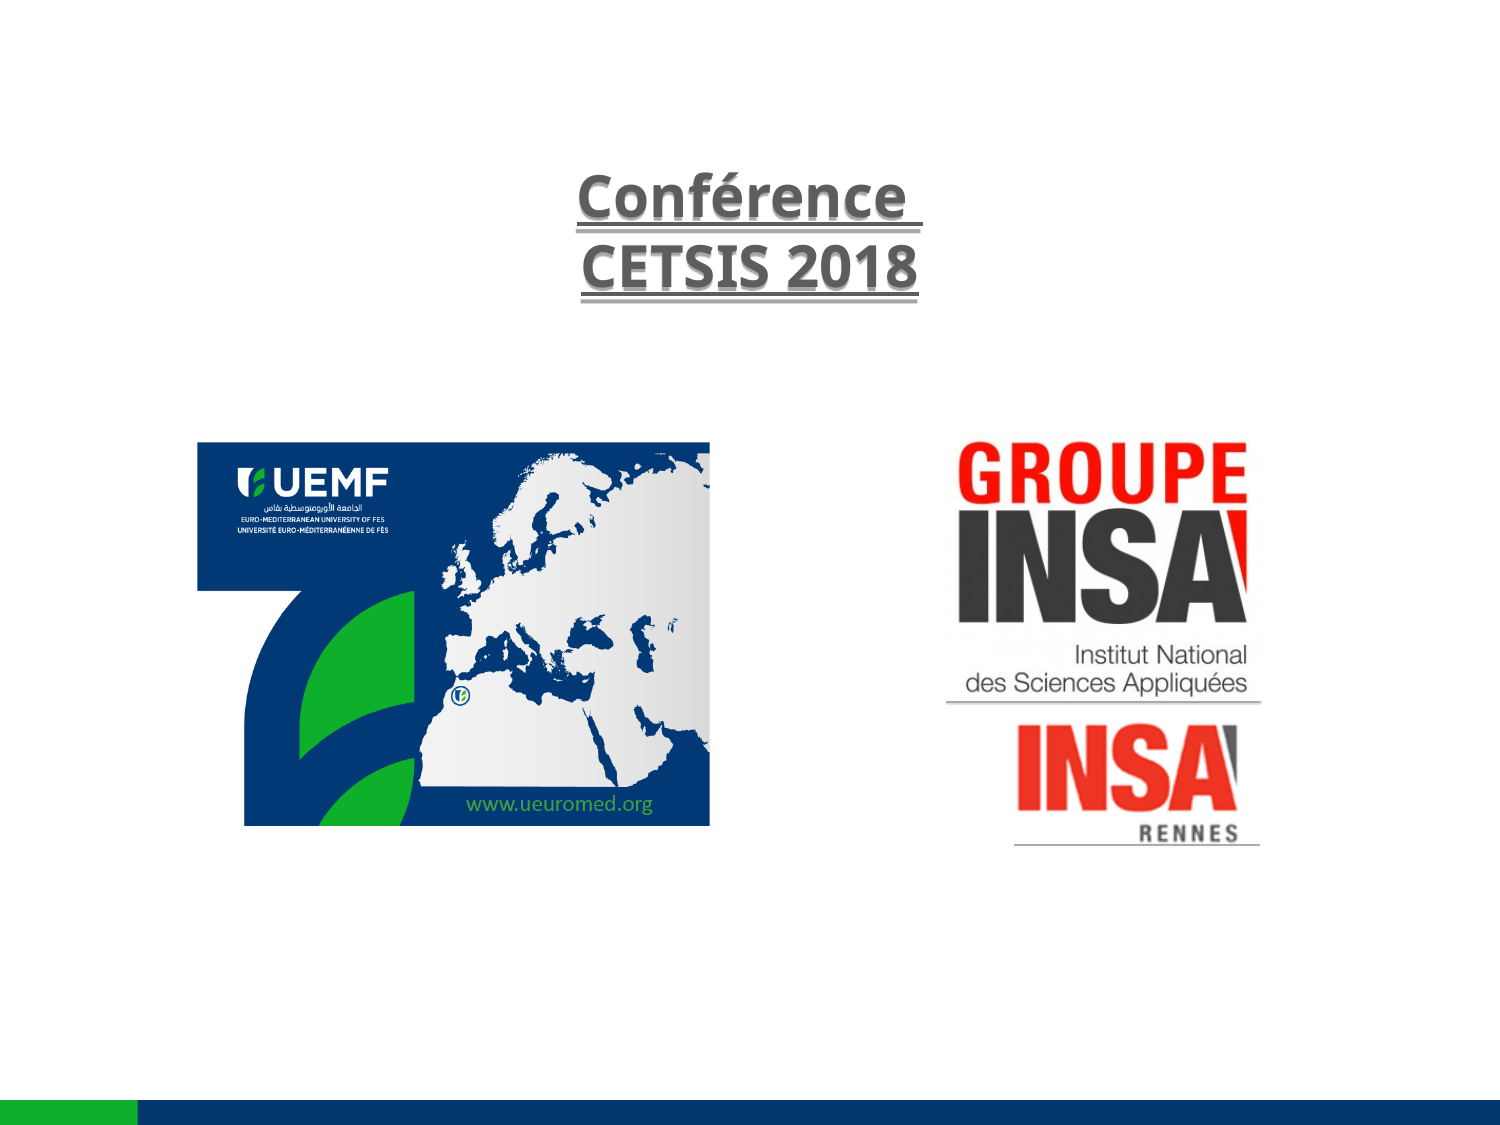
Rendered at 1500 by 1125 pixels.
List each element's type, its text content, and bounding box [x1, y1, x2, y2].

picture [946, 433, 1262, 702]
picture [197, 442, 710, 826]
picture [1014, 721, 1262, 844]
title Conférence CETSIS 2018 [112, 108, 1388, 350]
